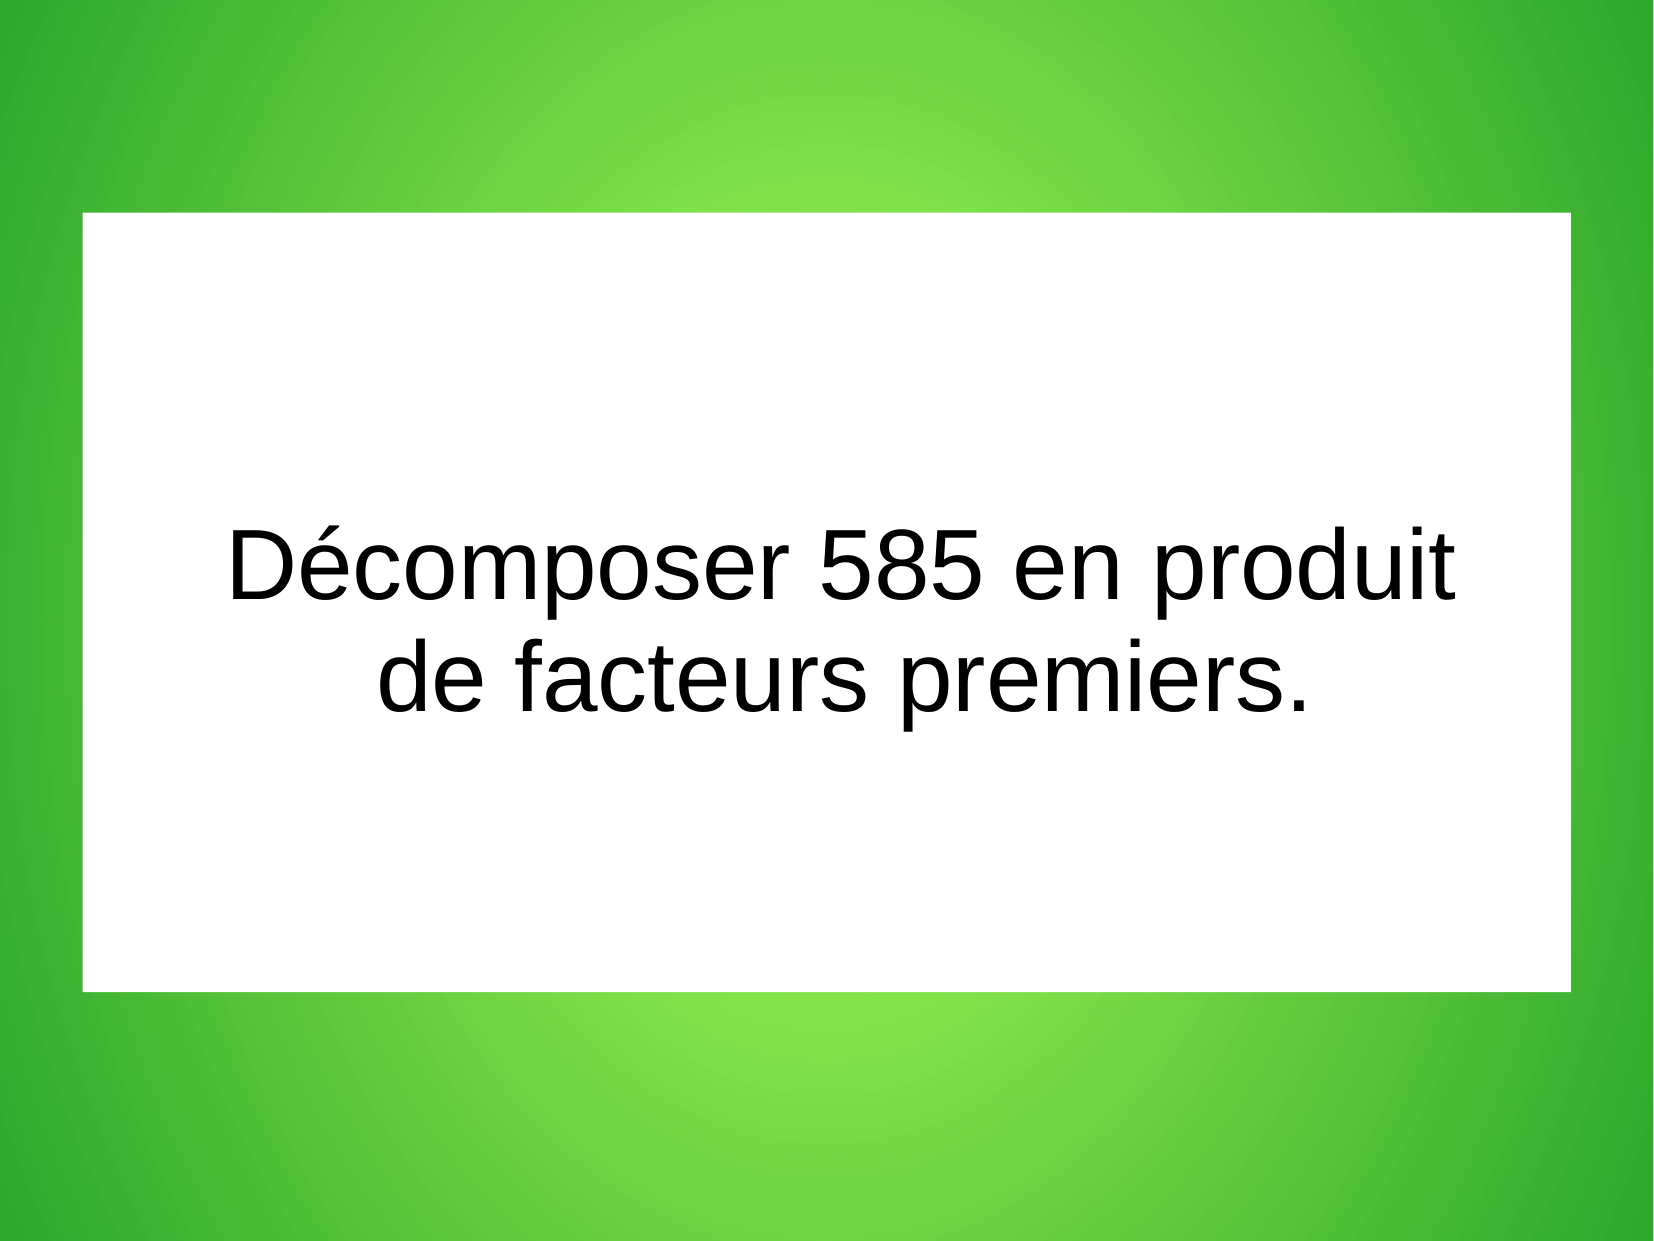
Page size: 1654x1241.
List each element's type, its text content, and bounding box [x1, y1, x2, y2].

subtitle [82, 212, 1571, 993]
text_box Décomposer 585 en produit de facteurs premiers. [188, 453, 1466, 789]
picture [0, 0, 1654, 1241]
